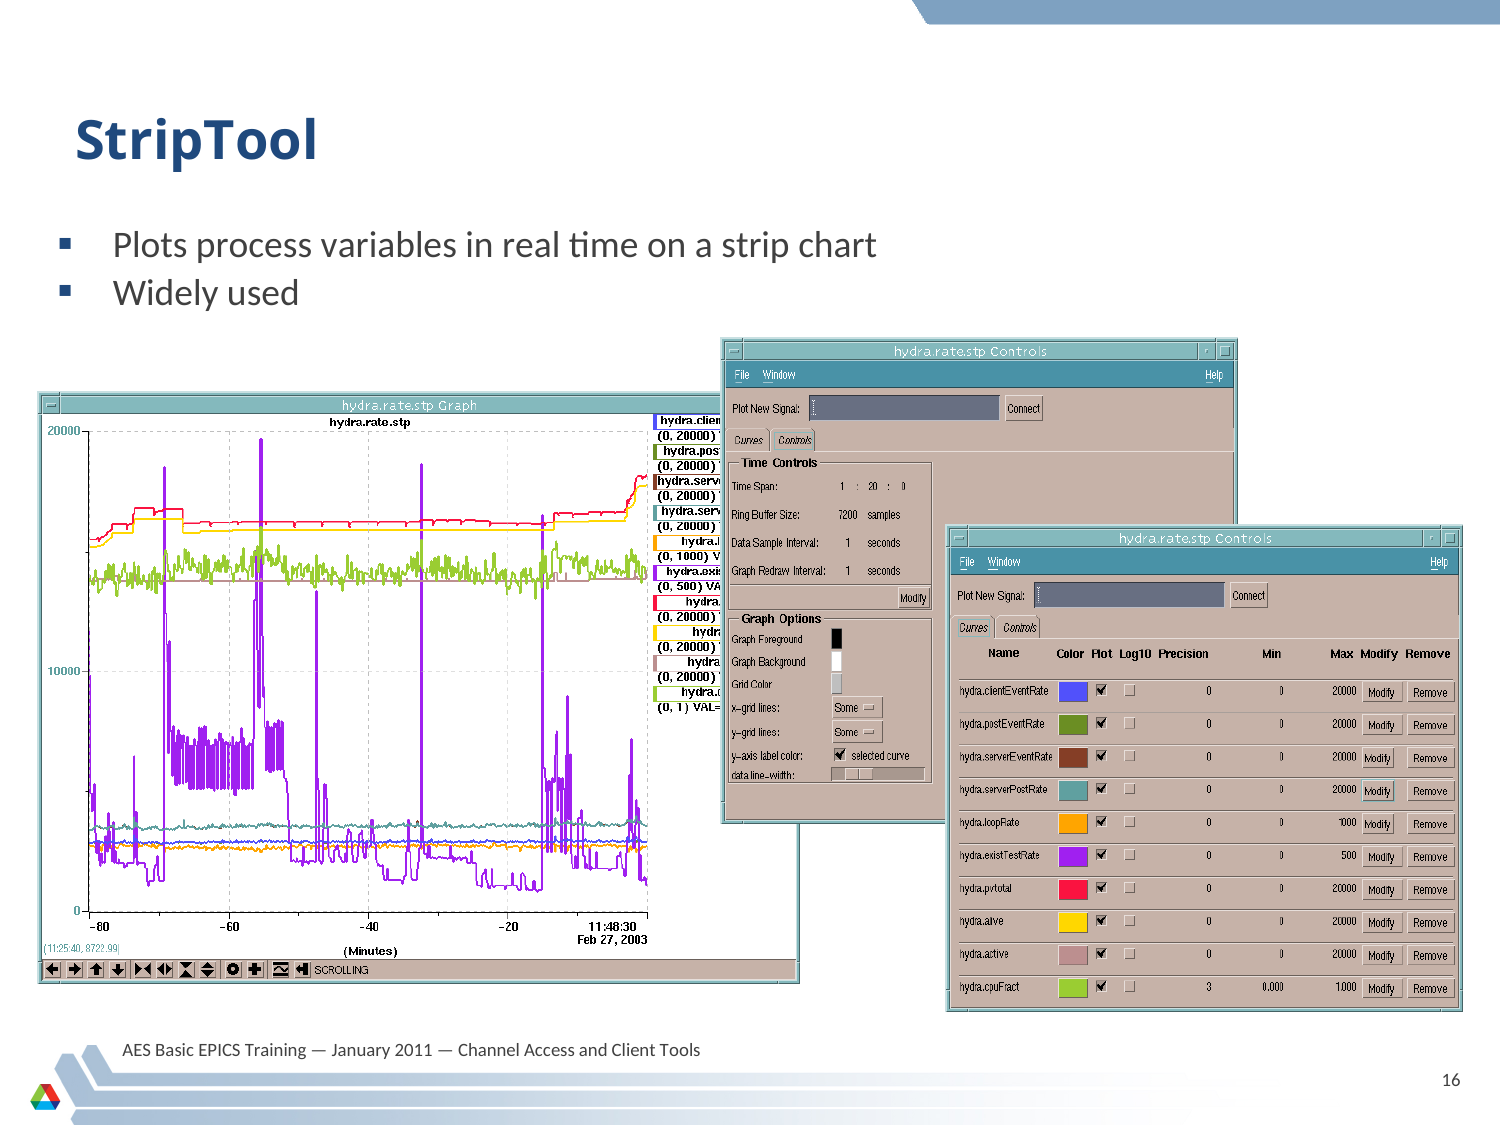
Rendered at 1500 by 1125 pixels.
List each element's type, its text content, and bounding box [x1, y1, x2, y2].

list Plots process variables in real time on a strip chart Widely used [56, 229, 1359, 524]
picture [0, 0, 1500, 26]
title StripTool [75, 45, 1426, 233]
picture [0, 1037, 1500, 1125]
picture [37, 337, 1463, 1012]
